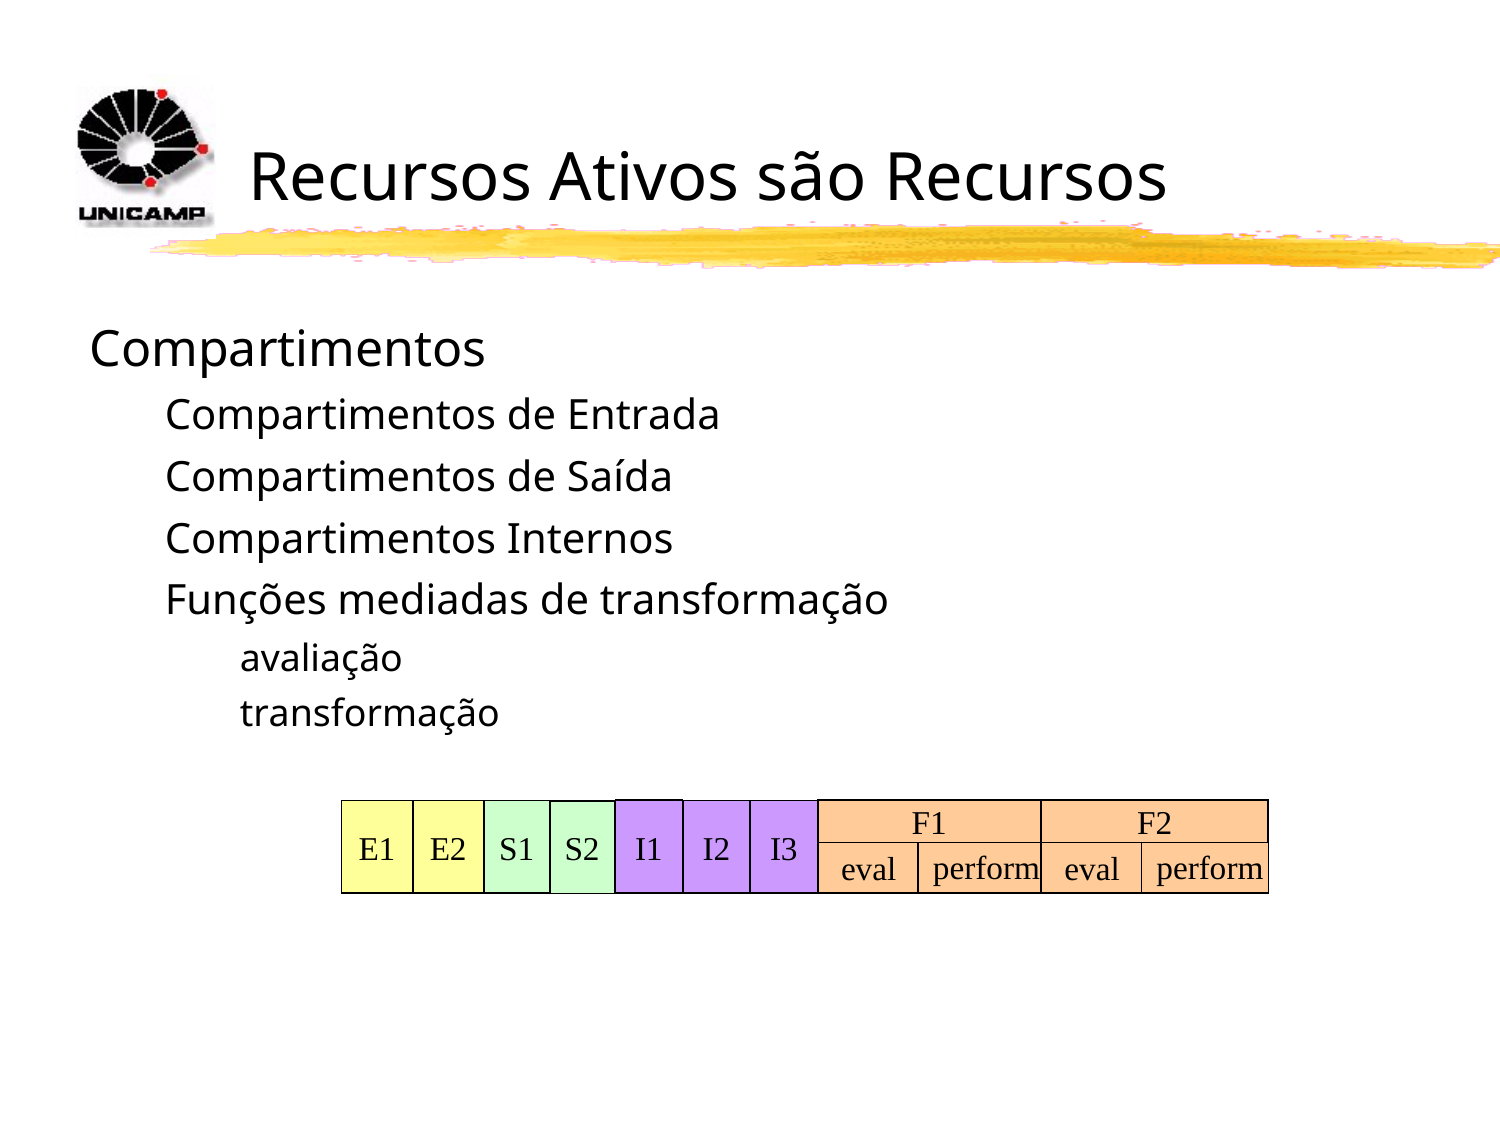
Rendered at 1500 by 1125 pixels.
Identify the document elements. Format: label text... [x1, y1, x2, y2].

text_box eval [1041, 843, 1141, 893]
text_box F2 [1041, 800, 1269, 843]
list Compartimentos Compartimentos de Entrada Compartimentos de Saída Compartimentos Internos Funções mediadas de transformação avaliação transformação [74, 309, 1417, 994]
text_box S2 [549, 800, 615, 894]
text_box I3 [750, 800, 818, 894]
text_box I2 [682, 800, 750, 894]
text_box perform [1141, 843, 1269, 893]
text_box perform [918, 843, 1041, 893]
text_box S1 [484, 800, 549, 894]
title Recursos Ativos são Recursos [233, 37, 1434, 225]
text_box I1 [615, 800, 682, 893]
text_box E2 [412, 800, 484, 894]
text_box eval [818, 843, 918, 893]
picture [75, 74, 1500, 279]
text_box E1 [341, 800, 412, 894]
text_box F1 [817, 800, 1041, 843]
